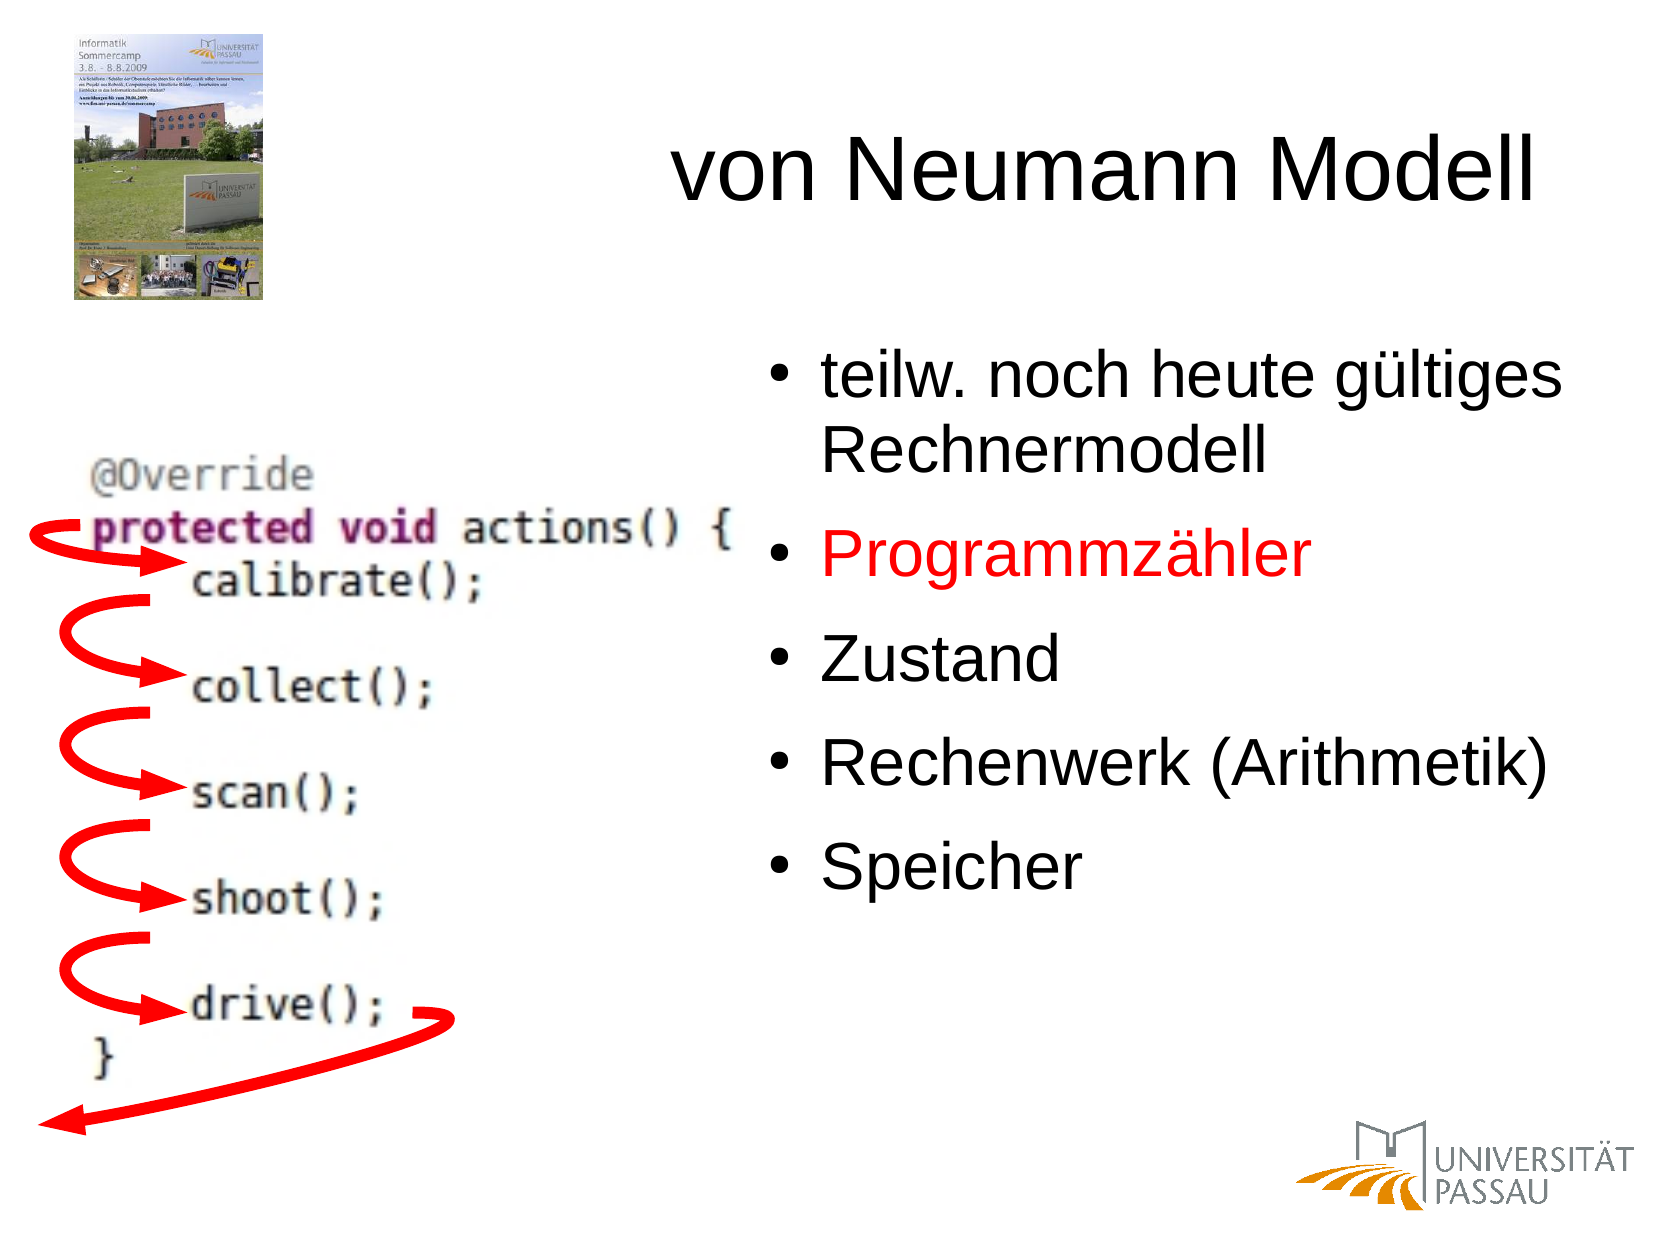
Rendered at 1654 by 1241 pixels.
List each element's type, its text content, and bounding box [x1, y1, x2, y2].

picture [75, 449, 745, 1088]
picture [1295, 1120, 1634, 1211]
list teilw. noch heute gültiges Rechnermodell Programmzähler Zustand Rechenwerk (Arithmetik) Speicher [750, 337, 1572, 1157]
title von Neumann Modell [637, 37, 1571, 301]
picture [74, 34, 263, 300]
